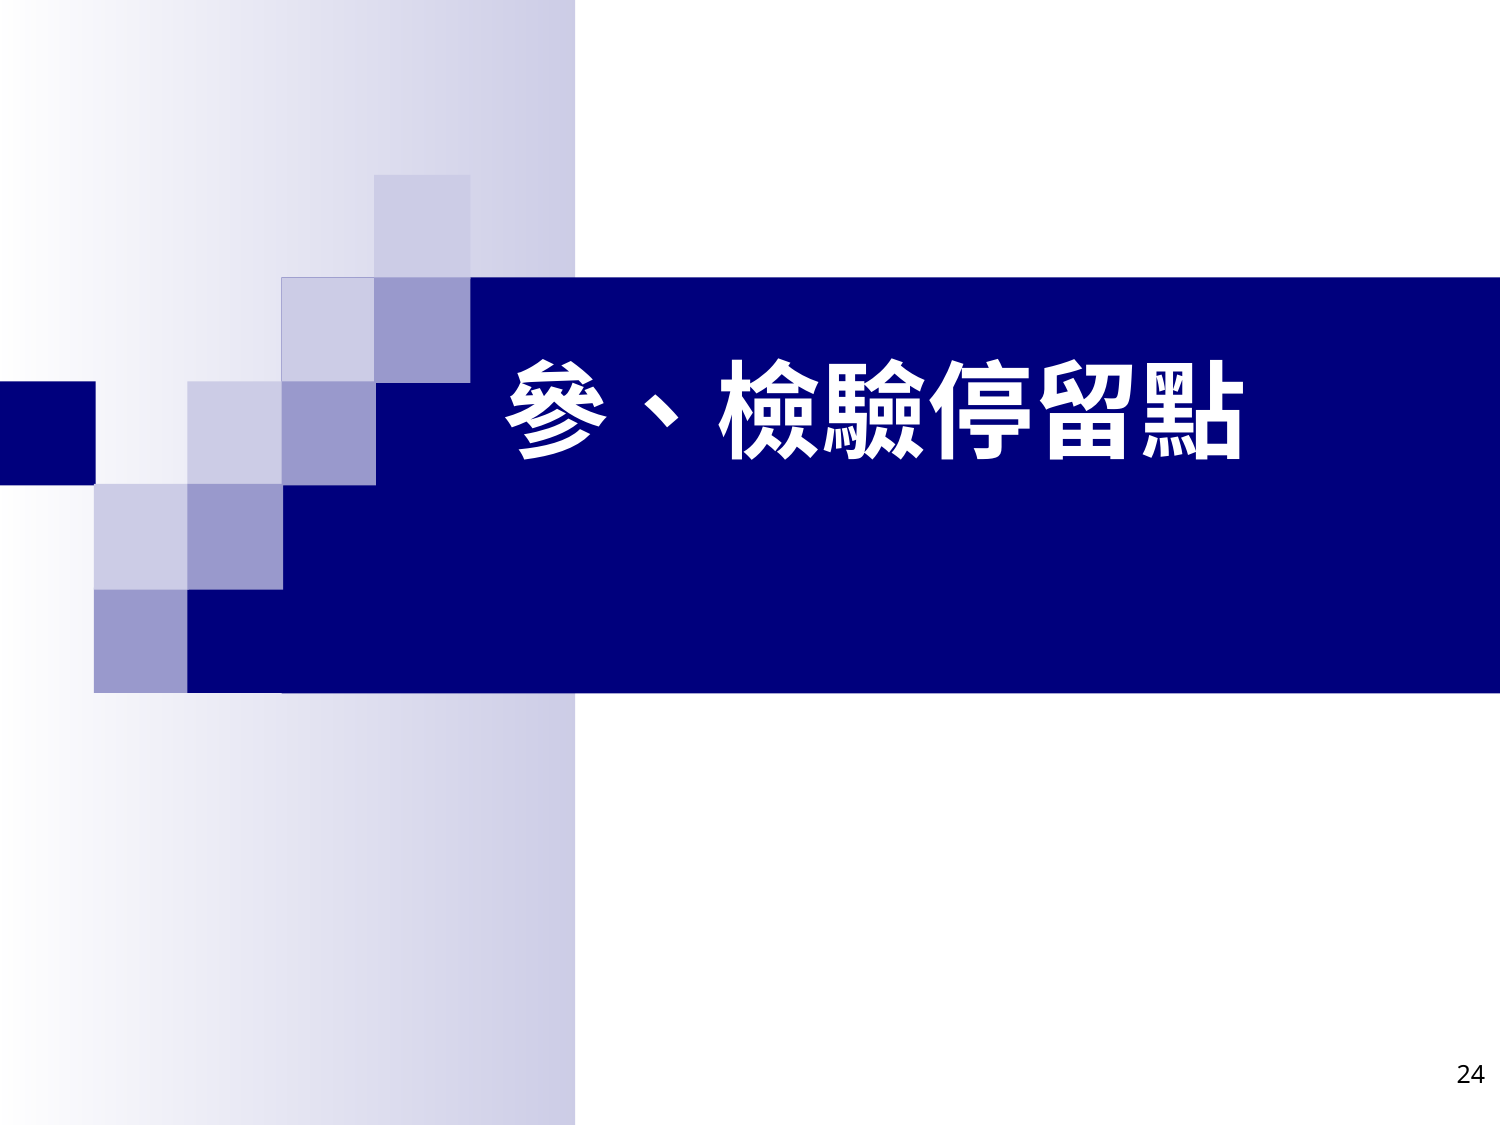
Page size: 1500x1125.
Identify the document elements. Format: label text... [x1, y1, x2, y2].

text_box <number> [1149, 1025, 1500, 1101]
title 參、檢驗停留點 [487, 299, 1476, 663]
